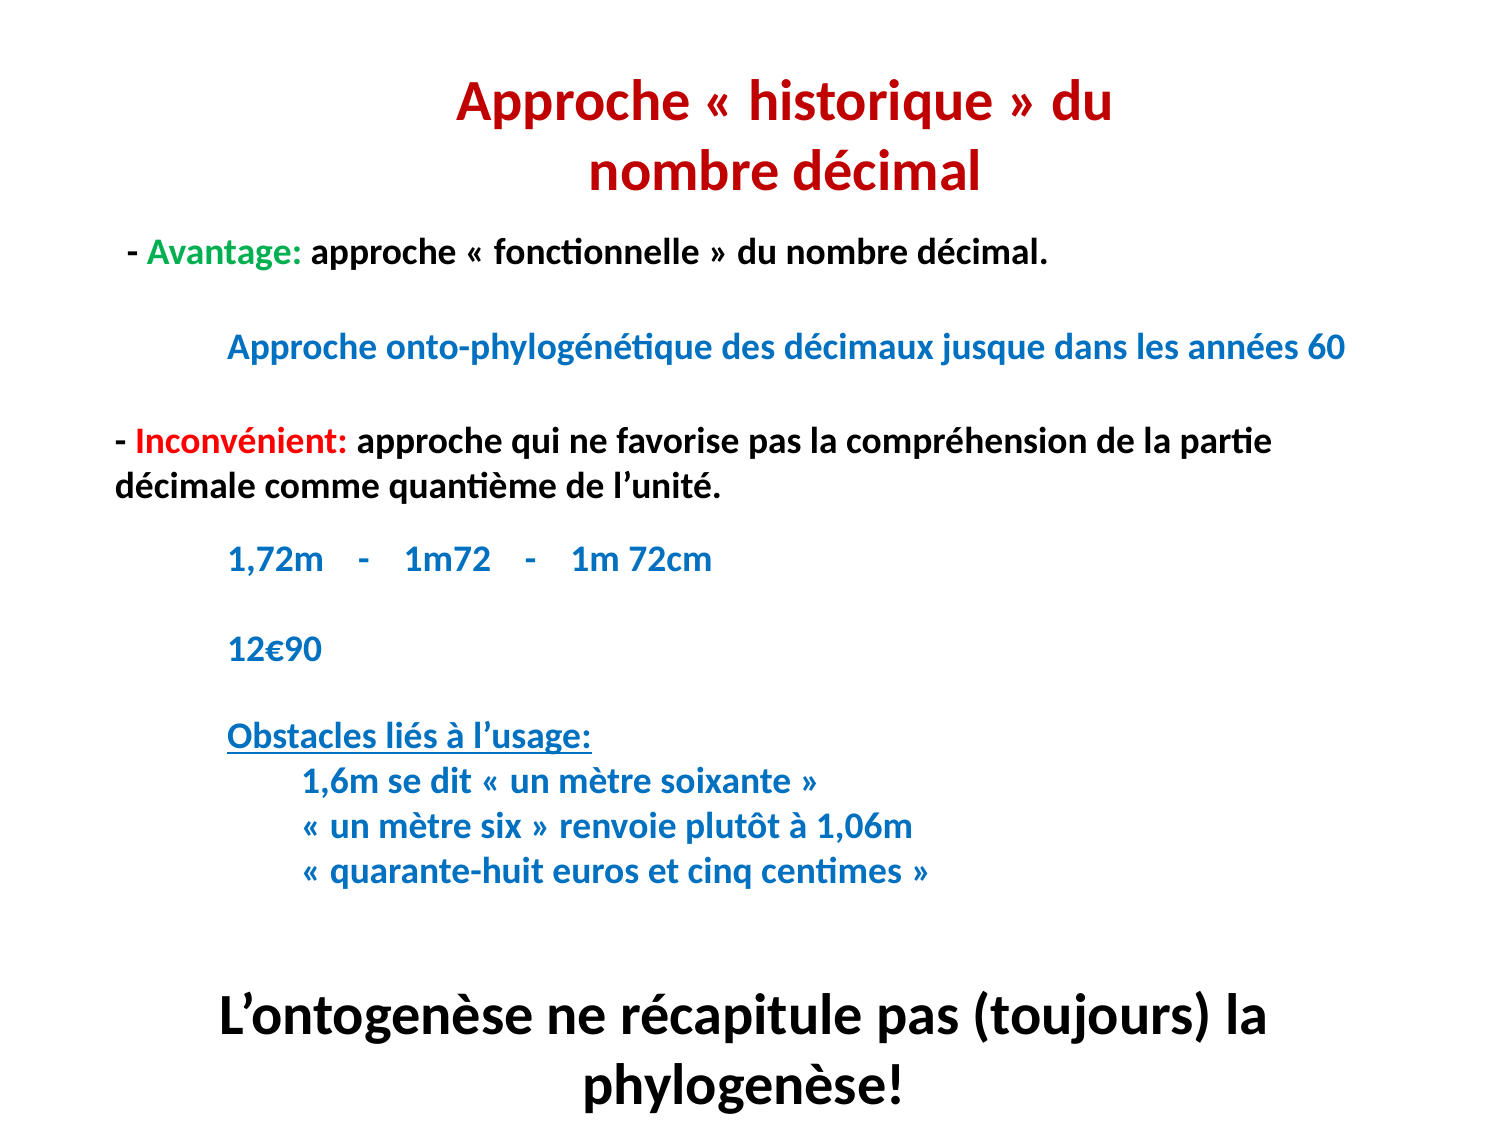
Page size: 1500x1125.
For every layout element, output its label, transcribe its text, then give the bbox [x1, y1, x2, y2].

text_box 1,72m - 1m72 - 1m 72cm 12€90 [212, 527, 1500, 704]
text_box Approche onto-phylogénétique des décimaux jusque dans les années 60 [212, 314, 1500, 375]
text_box - Inconvénient: approche qui ne favorise pas la compréhension de la partie décimale comme quantième de l’unité. [100, 408, 1388, 514]
text_box L’ontogenèse ne récapitule pas (toujours) la phylogenèse! [53, 968, 1436, 1124]
text_box Approche « historique » du nombre décimal [383, 54, 1187, 210]
text_box - Avantage: approche « fonctionnelle » du nombre décimal. [112, 219, 1400, 280]
text_box Obstacles liés à l’usage: 1,6m se dit « un mètre soixante » « un mètre six » renvoie plutôt à 1,06m « quarante-huit euros et cinq centimes » [212, 704, 1500, 944]
